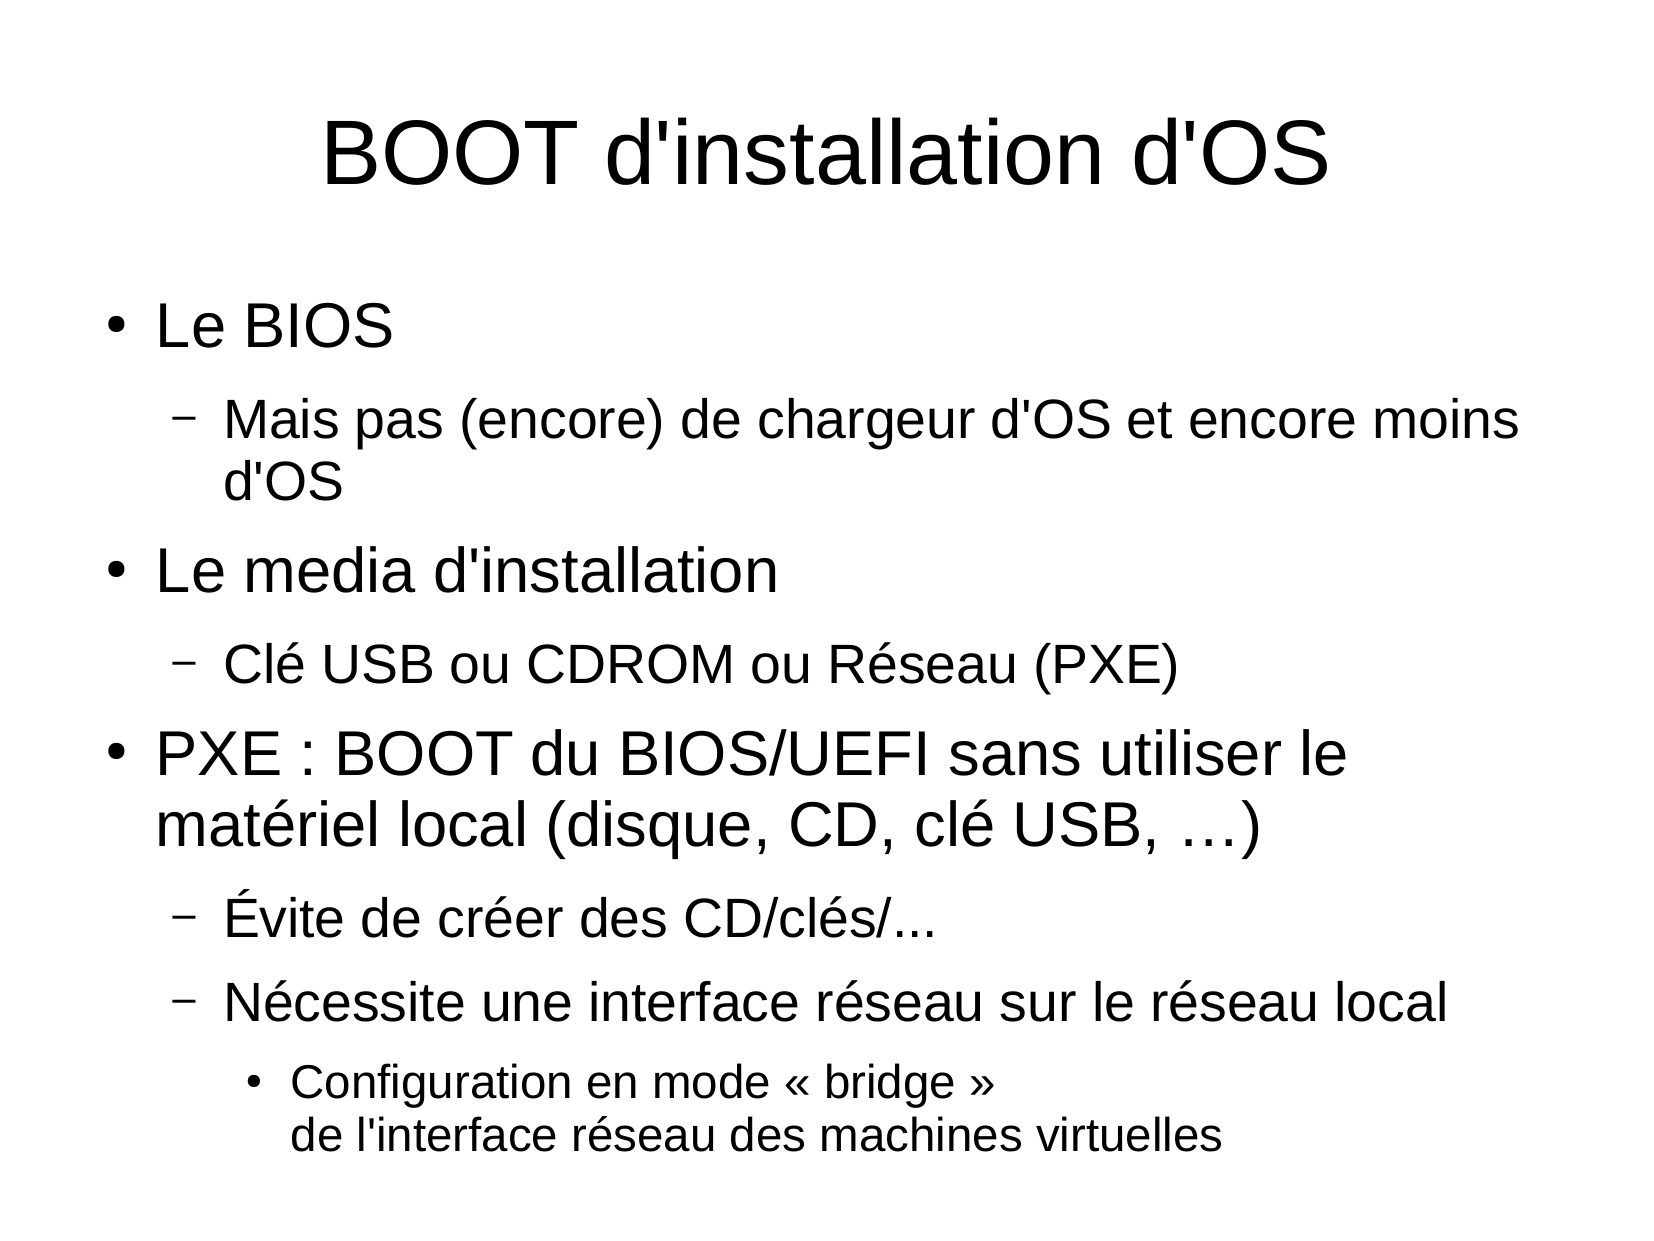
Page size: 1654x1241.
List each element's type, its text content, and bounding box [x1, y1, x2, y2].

title BOOT d'installation d'OS [82, 49, 1571, 257]
list Le BIOS Mais pas (encore) de chargeur d'OS et encore moins d'OS Le media d'installation Clé USB ou CDROM ou Réseau (PXE) PXE : BOOT du BIOS/UEFI sans utiliser le matériel local (disque, CD, clé USB, …) Évite de créer des CD/clés/... Nécessite une interface réseau sur le réseau local Configuration en mode « bridge » de l'interface réseau des machines virtuelles [88, 290, 1577, 1170]
